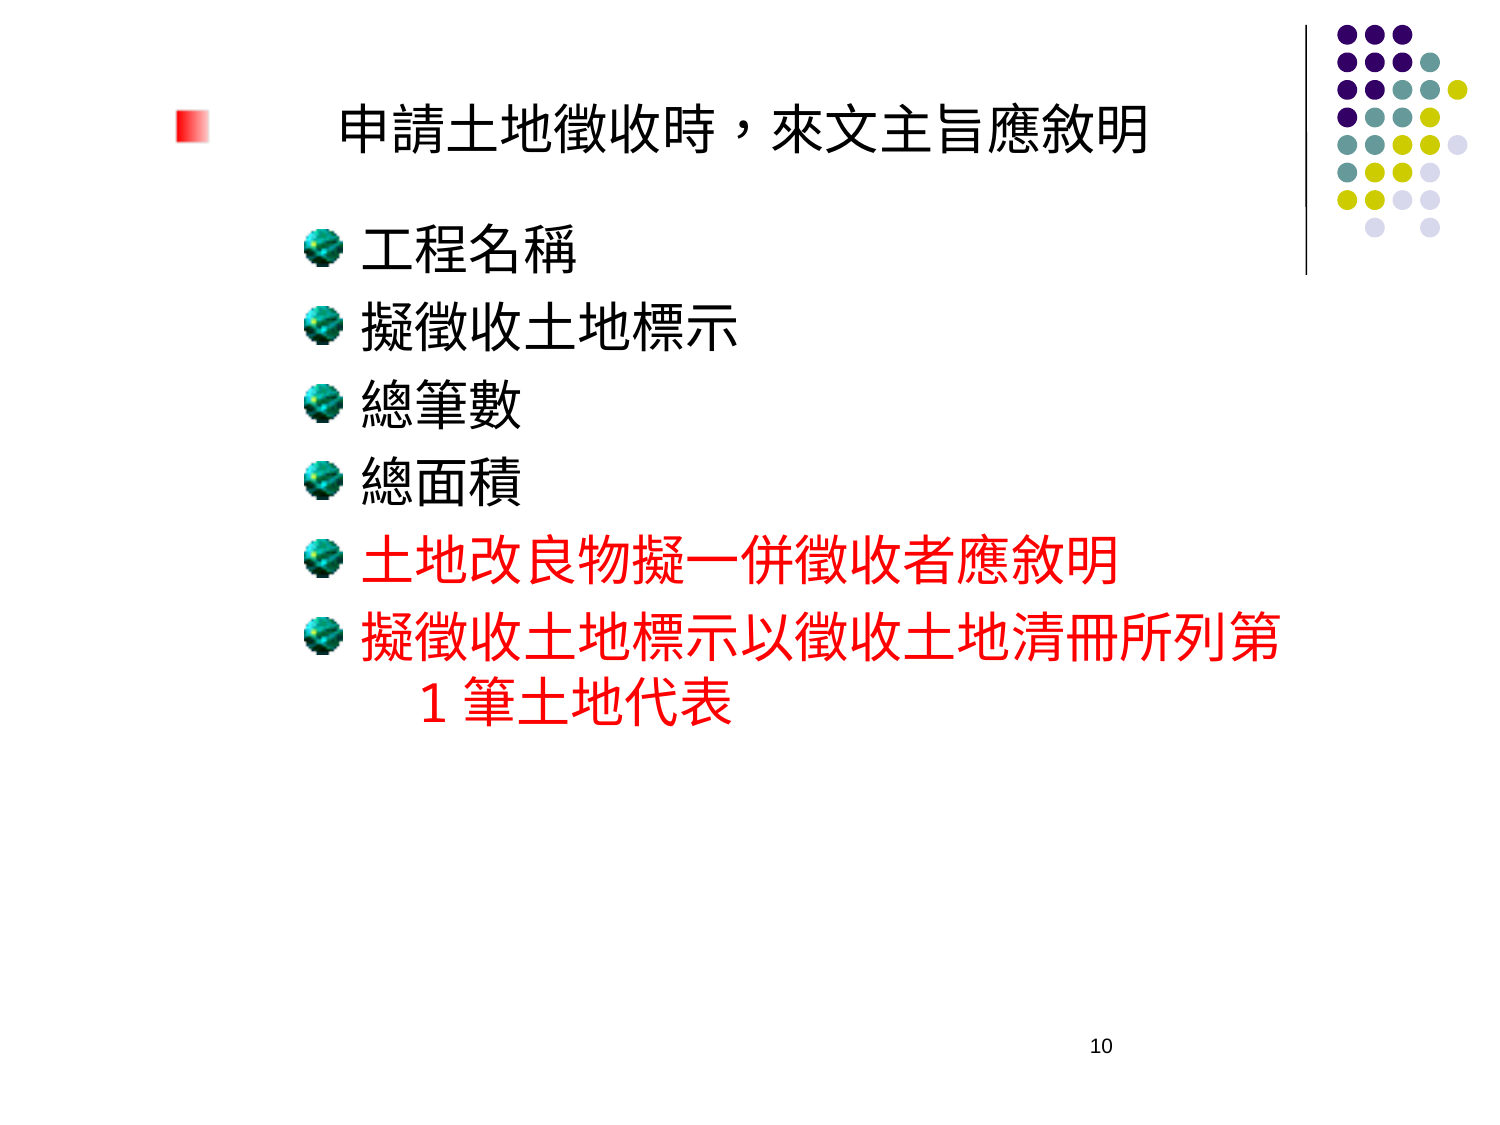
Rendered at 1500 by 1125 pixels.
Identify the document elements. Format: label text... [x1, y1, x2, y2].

text_box [1074, 1025, 1426, 1101]
list 工程名稱 擬徵收土地標示 總筆數 總面積 土地改良物擬一併徵收者應敘明 擬徵收土地標示以徵收土地清冊所列第1筆土地代表 [289, 208, 1306, 1006]
title 申請土地徵收時，來文主旨應敘明 [159, 20, 1313, 233]
